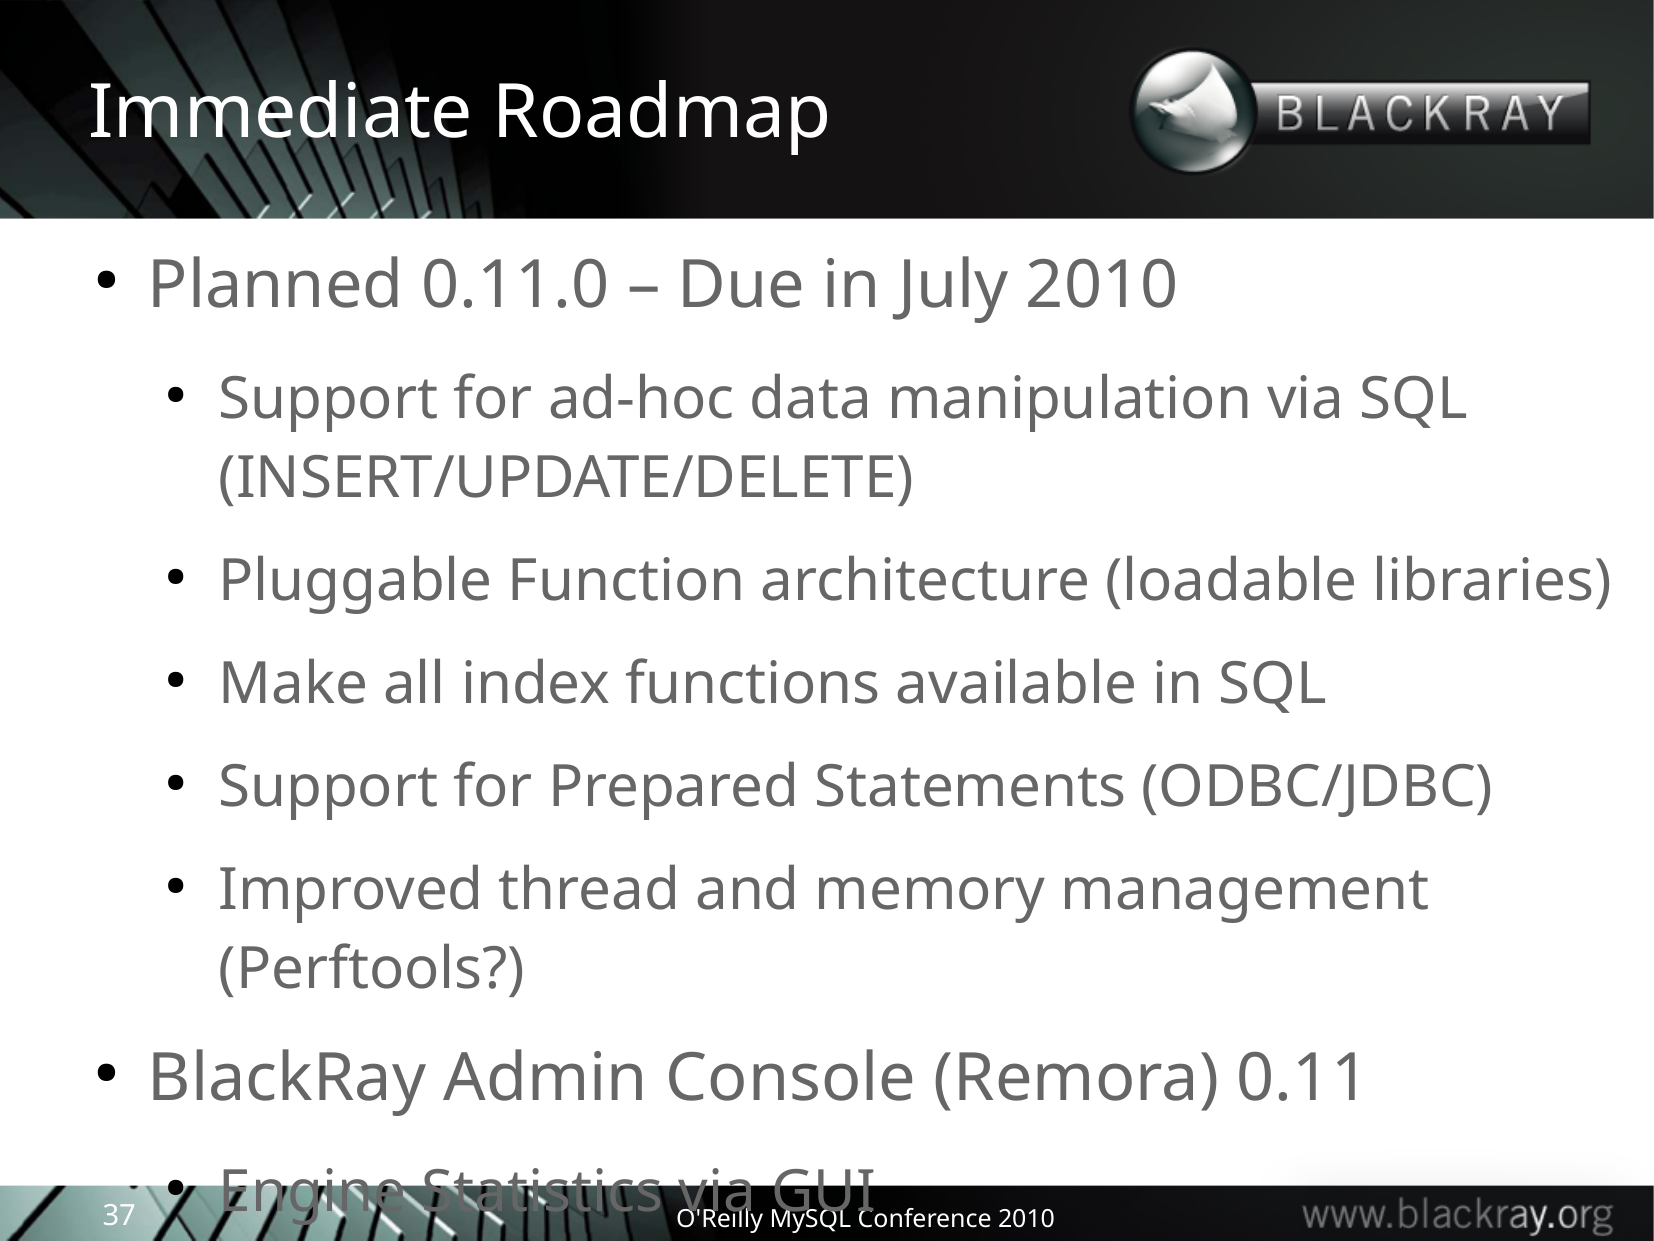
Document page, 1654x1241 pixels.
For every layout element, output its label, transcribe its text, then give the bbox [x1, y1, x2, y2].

list Planned 0.11.0 – Due in July 2010 Support for ad-hoc data manipulation via SQL (INSERT/UPDATE/DELETE) Pluggable Function architecture (loadable libraries) Make all index functions available in SQL Support for Prepared Statements (ODBC/JDBC) Improved thread and memory management (Perftools?) BlackRay Admin Console (Remora) 0.11 Engine Statistics via GUI Cluster Node management [76, 236, 1625, 1224]
title Immediate Roadmap [88, 38, 1577, 178]
picture [0, 0, 1654, 1241]
